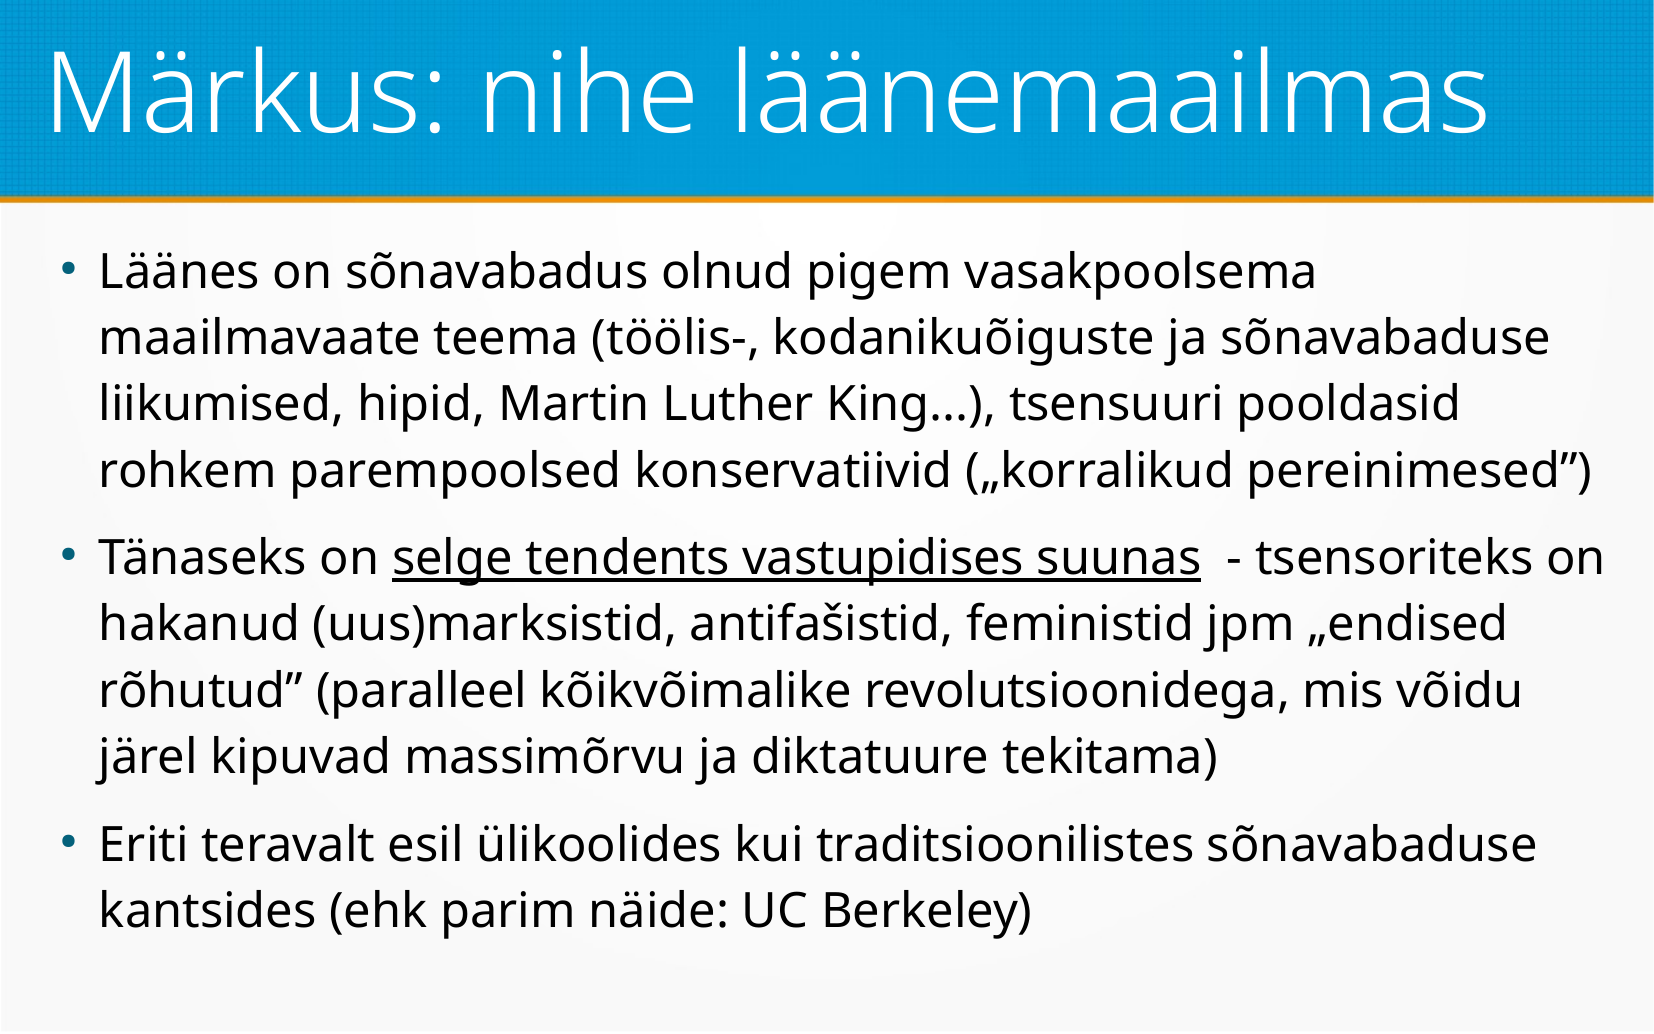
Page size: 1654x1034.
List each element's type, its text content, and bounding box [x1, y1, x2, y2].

list Läänes on sõnavabadus olnud pigem vasakpoolsema maailmavaate teema (töölis-, kodanikuõiguste ja sõnavabaduse liikumised, hipid, Martin Luther King...), tsensuuri pooldasid rohkem parempoolsed konservatiivid („korralikud pereinimesed”) Tänaseks on selge tendents vastupidises suunas - tsensoriteks on hakanud (uus)marksistid, antifašistid, feministid jpm „endised rõhutud” (paralleel kõikvõimalike revolutsioonidega, mis võidu järel kipuvad massimõrvu ja diktatuure tekitama) Eriti teravalt esil ülikoolides kui traditsioonilistes sõnavabaduse kantsides (ehk parim näide: UC Berkeley) [47, 236, 1607, 1002]
picture [0, 195, 1654, 1034]
title Märkus: nihe läänemaailmas [43, 0, 1619, 166]
